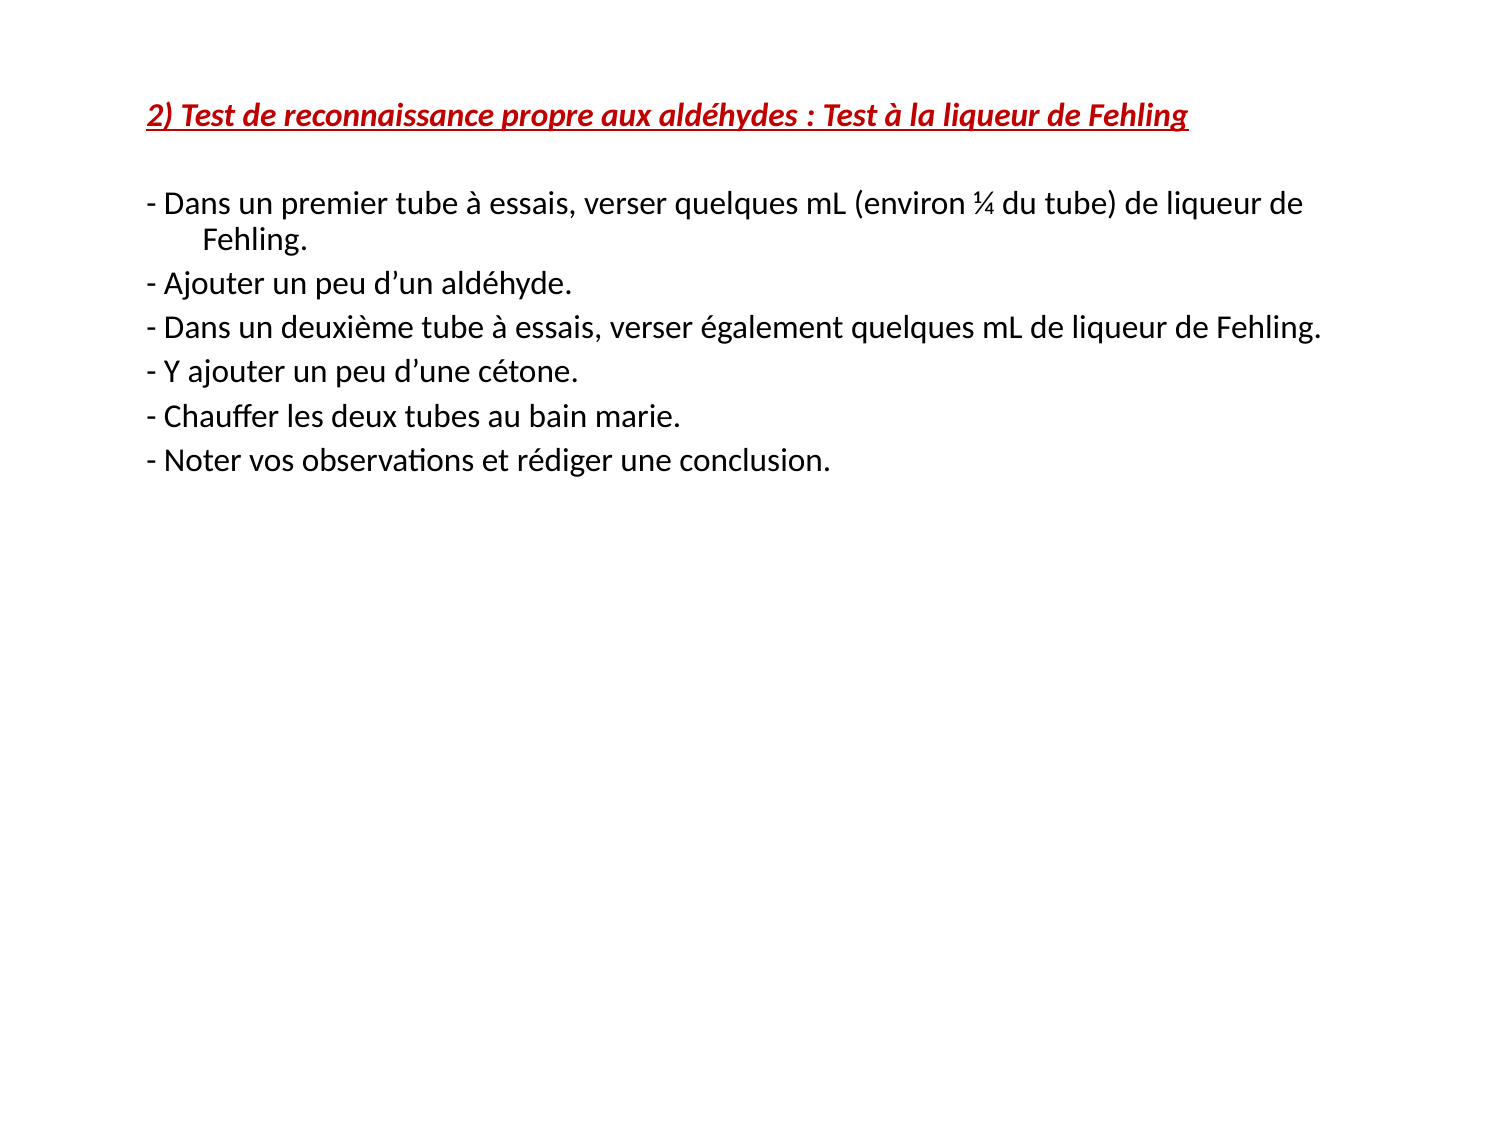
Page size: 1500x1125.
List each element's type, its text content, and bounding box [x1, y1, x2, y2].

list 2) Test de reconnaissance propre aux aldéhydes : Test à la liqueur de Fehling - Dans un premier tube à essais, verser quelques mL (environ ¼ du tube) de liqueur de Fehling. - Ajouter un peu d’un aldéhyde. - Dans un deuxième tube à essais, verser également quelques mL de liqueur de Fehling. - Y ajouter un peu d’une cétone. - Chauffer les deux tubes au bain marie. - Noter vos observations et rédiger une conclusion. [75, 90, 1426, 1005]
